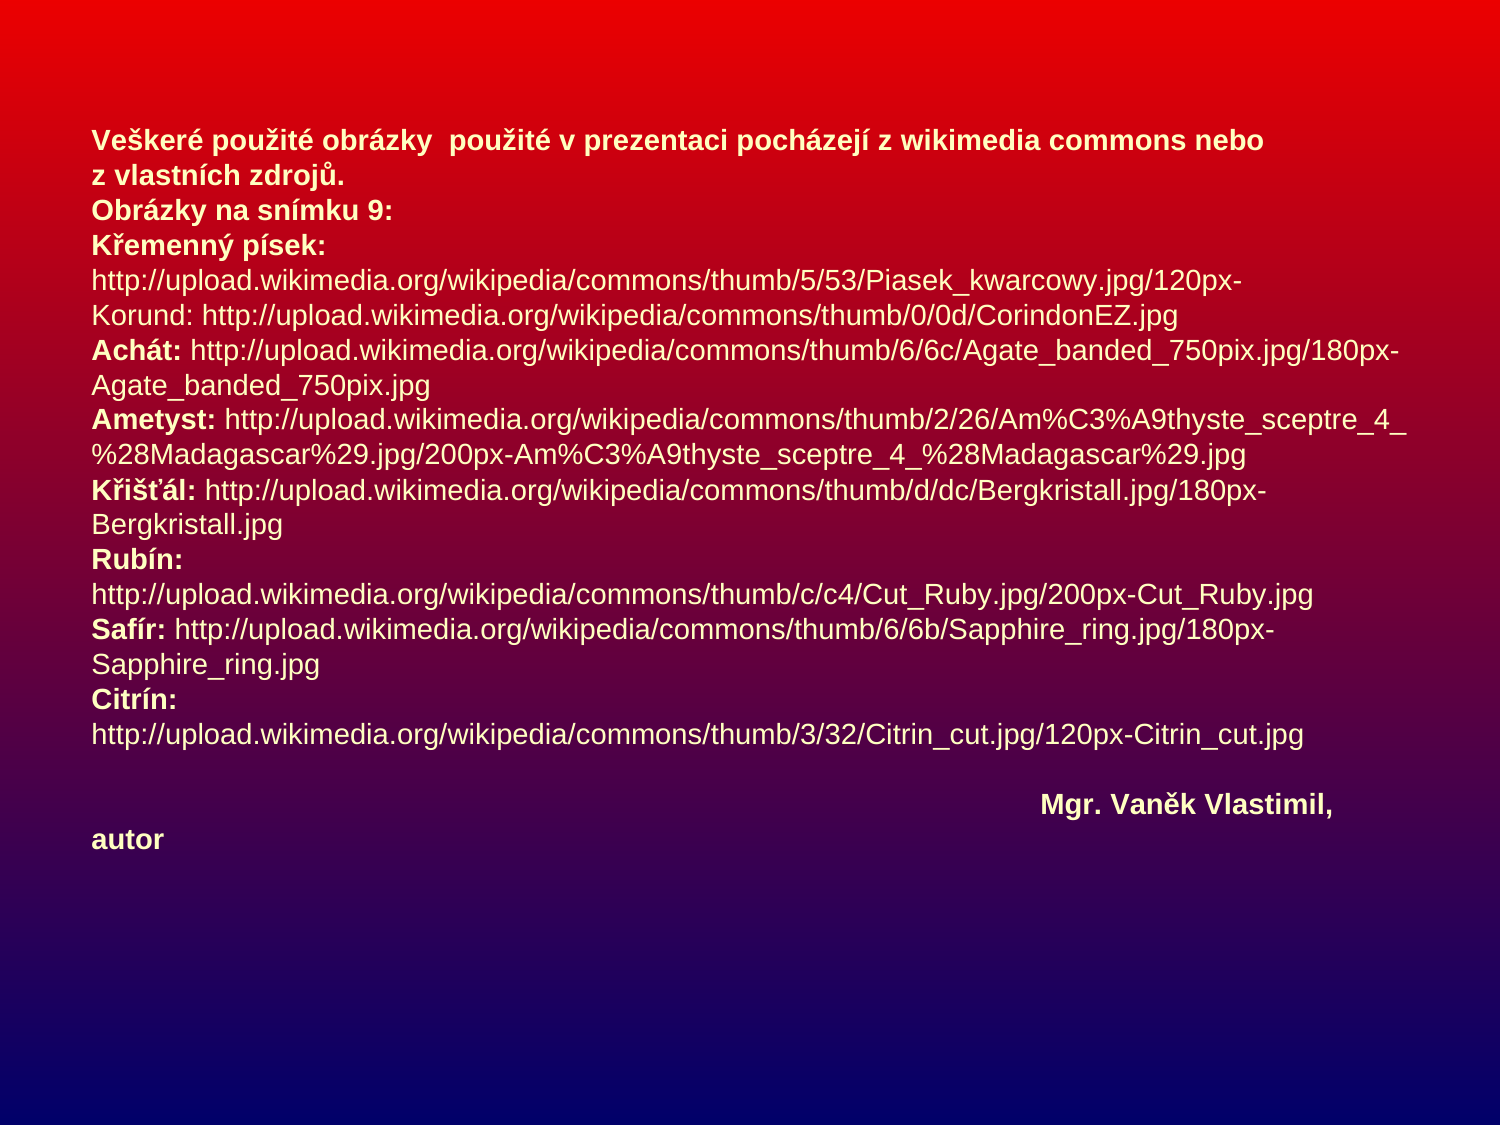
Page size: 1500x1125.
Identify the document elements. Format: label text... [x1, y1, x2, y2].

text_box Veškeré použité obrázky použité v prezentaci pocházejí z wikimedia commons nebo z vlastních zdrojů. Obrázky na snímku 9: Křemenný písek: http://upload.wikimedia.org/wikipedia/commons/thumb/5/53/Piasek_kwarcowy.jpg/120px- Korund: http://upload.wikimedia.org/wikipedia/commons/thumb/0/0d/CorindonEZ.jpg Achát: http://upload.wikimedia.org/wikipedia/commons/thumb/6/6c/Agate_banded_750pix.jpg/180px-Agate_banded_750pix.jpg Ametyst: http://upload.wikimedia.org/wikipedia/commons/thumb/2/26/Am%C3%A9thyste_sceptre_4_%28Madagascar%29.jpg/200px-Am%C3%A9thyste_sceptre_4_%28Madagascar%29.jpg Křišťál: http://upload.wikimedia.org/wikipedia/commons/thumb/d/dc/Bergkristall.jpg/180px-Bergkristall.jpg Rubín: http://upload.wikimedia.org/wikipedia/commons/thumb/c/c4/Cut_Ruby.jpg/200px-Cut_Ruby.jpg Safír: http://upload.wikimedia.org/wikipedia/commons/thumb/6/6b/Sapphire_ring.jpg/180px-Sapphire_ring.jpg Citrín: http://upload.wikimedia.org/wikipedia/commons/thumb/3/32/Citrin_cut.jpg/120px-Citrin_cut.jpg Mgr. Vaněk Vlastimil, autor [76, 113, 1427, 864]
